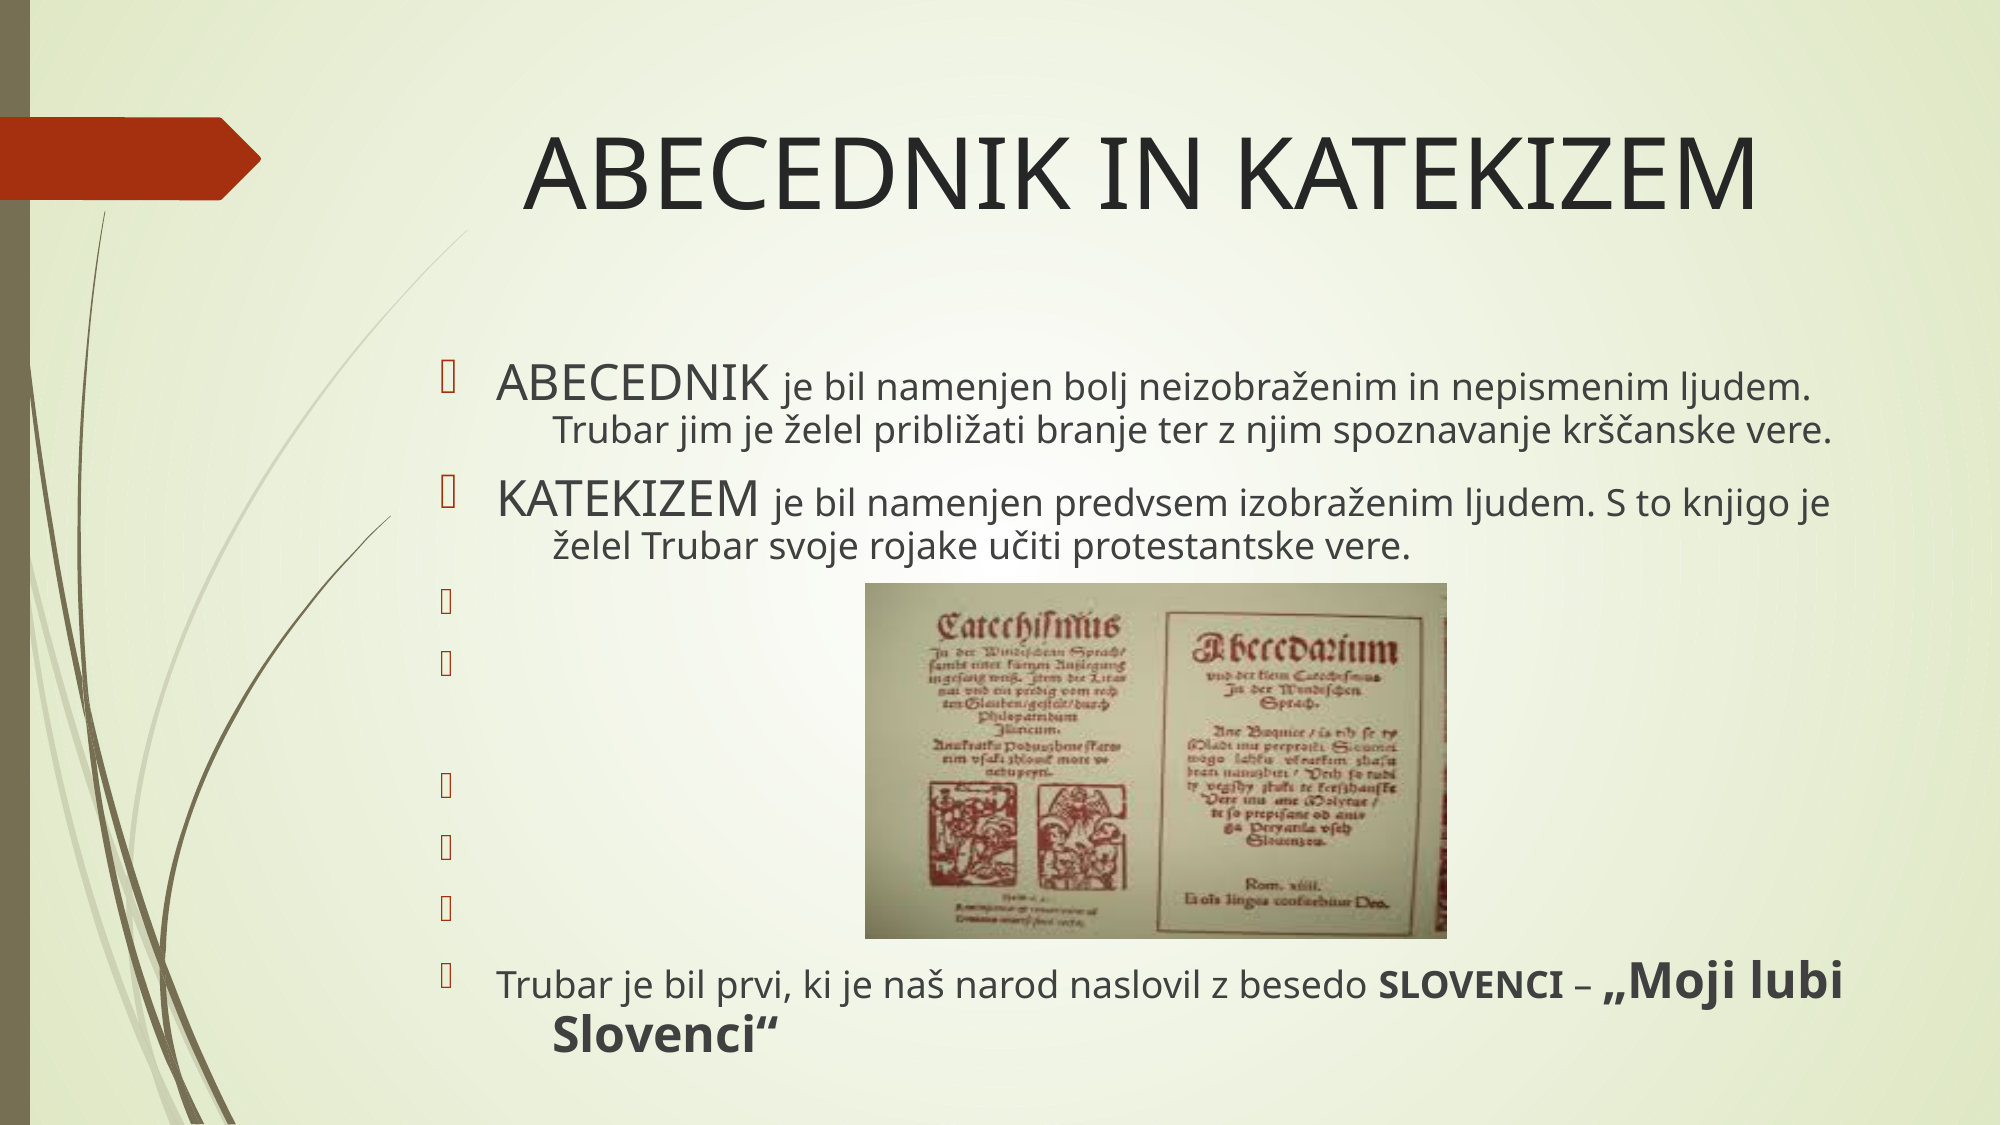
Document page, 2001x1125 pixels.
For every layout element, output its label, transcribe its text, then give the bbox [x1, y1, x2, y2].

list ABECEDNIK je bil namenjen bolj neizobraženim in nepismenim ljudem. Trubar jim je želel približati branje ter z njim spoznavanje krščanske vere. KATEKIZEM je bil namenjen predvsem izobraženim ljudem. S to knjigo je želel Trubar svoje rojake učiti protestantske vere. Trubar je bil prvi, ki je naš narod naslovil z besedo SLOVENCI – „Moji lubi Slovenci“ [424, 350, 1888, 1125]
title ABECEDNIK IN KATEKIZEM [425, 102, 1888, 313]
picture [865, 583, 1447, 939]
